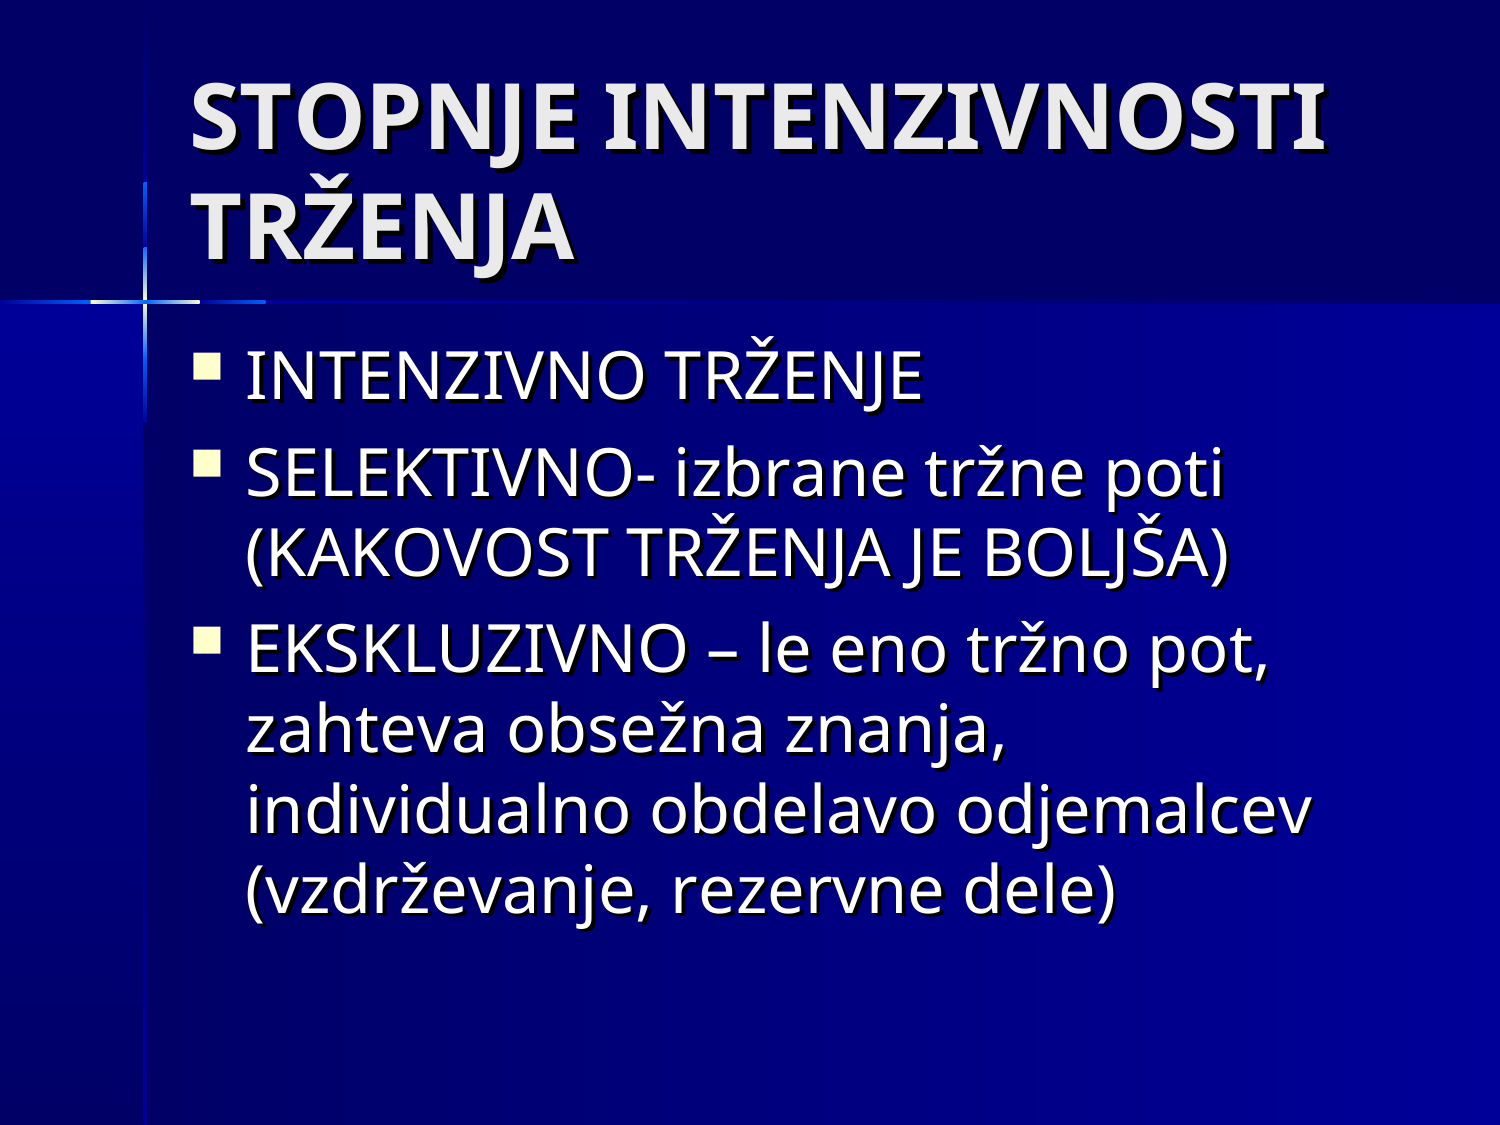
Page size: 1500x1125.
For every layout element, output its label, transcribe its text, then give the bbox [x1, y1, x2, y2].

title STOPNJE INTENZIVNOSTI TRŽENJA [174, 49, 1413, 286]
list INTENZIVNO TRŽENJE SELEKTIVNO- izbrane tržne poti (KAKOVOST TRŽENJA JE BOLJŠA) EKSKLUZIVNO – le eno tržno pot, zahteva obsežna znanja, individualno obdelavo odjemalcev (vzdrževanje, rezervne dele) [174, 324, 1413, 1001]
